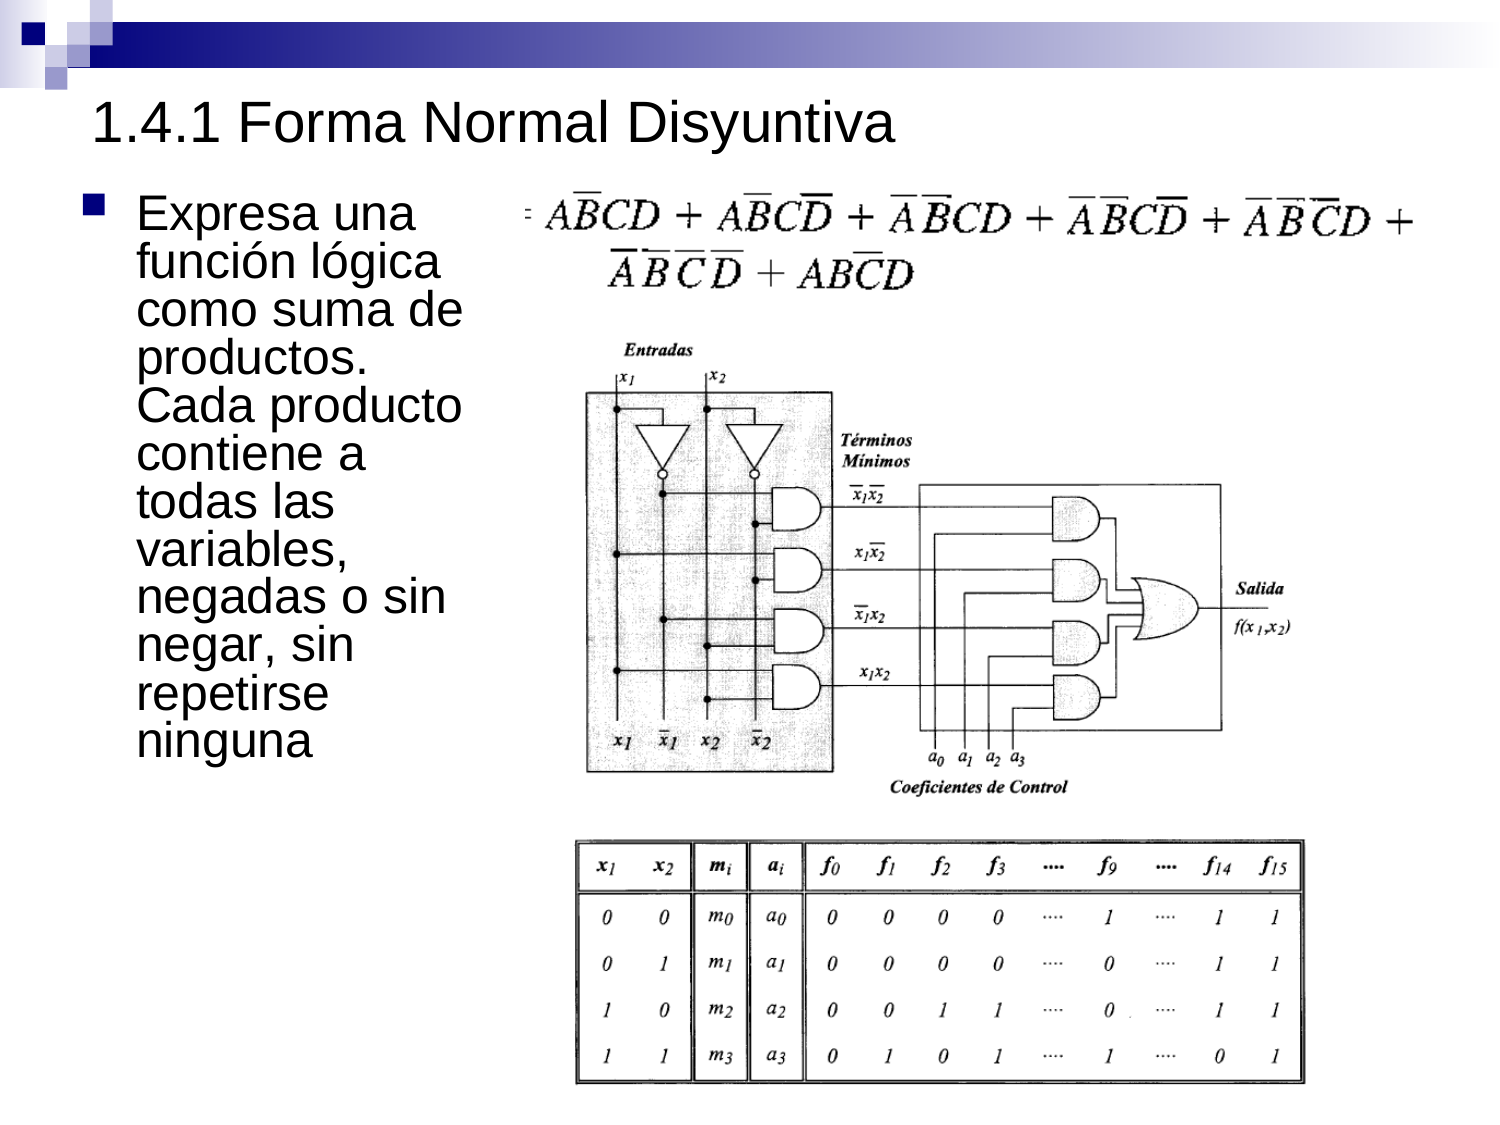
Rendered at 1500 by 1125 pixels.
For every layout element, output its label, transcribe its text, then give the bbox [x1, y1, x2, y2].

title 1.4.1 Forma Normal Disyuntiva [76, 78, 1427, 161]
list Expresa una función lógica como suma de productos. Cada producto contiene a todas las variables, negadas o sin negar, sin repetirse ninguna [64, 184, 491, 775]
picture [572, 338, 1321, 1106]
picture [525, 184, 1438, 309]
